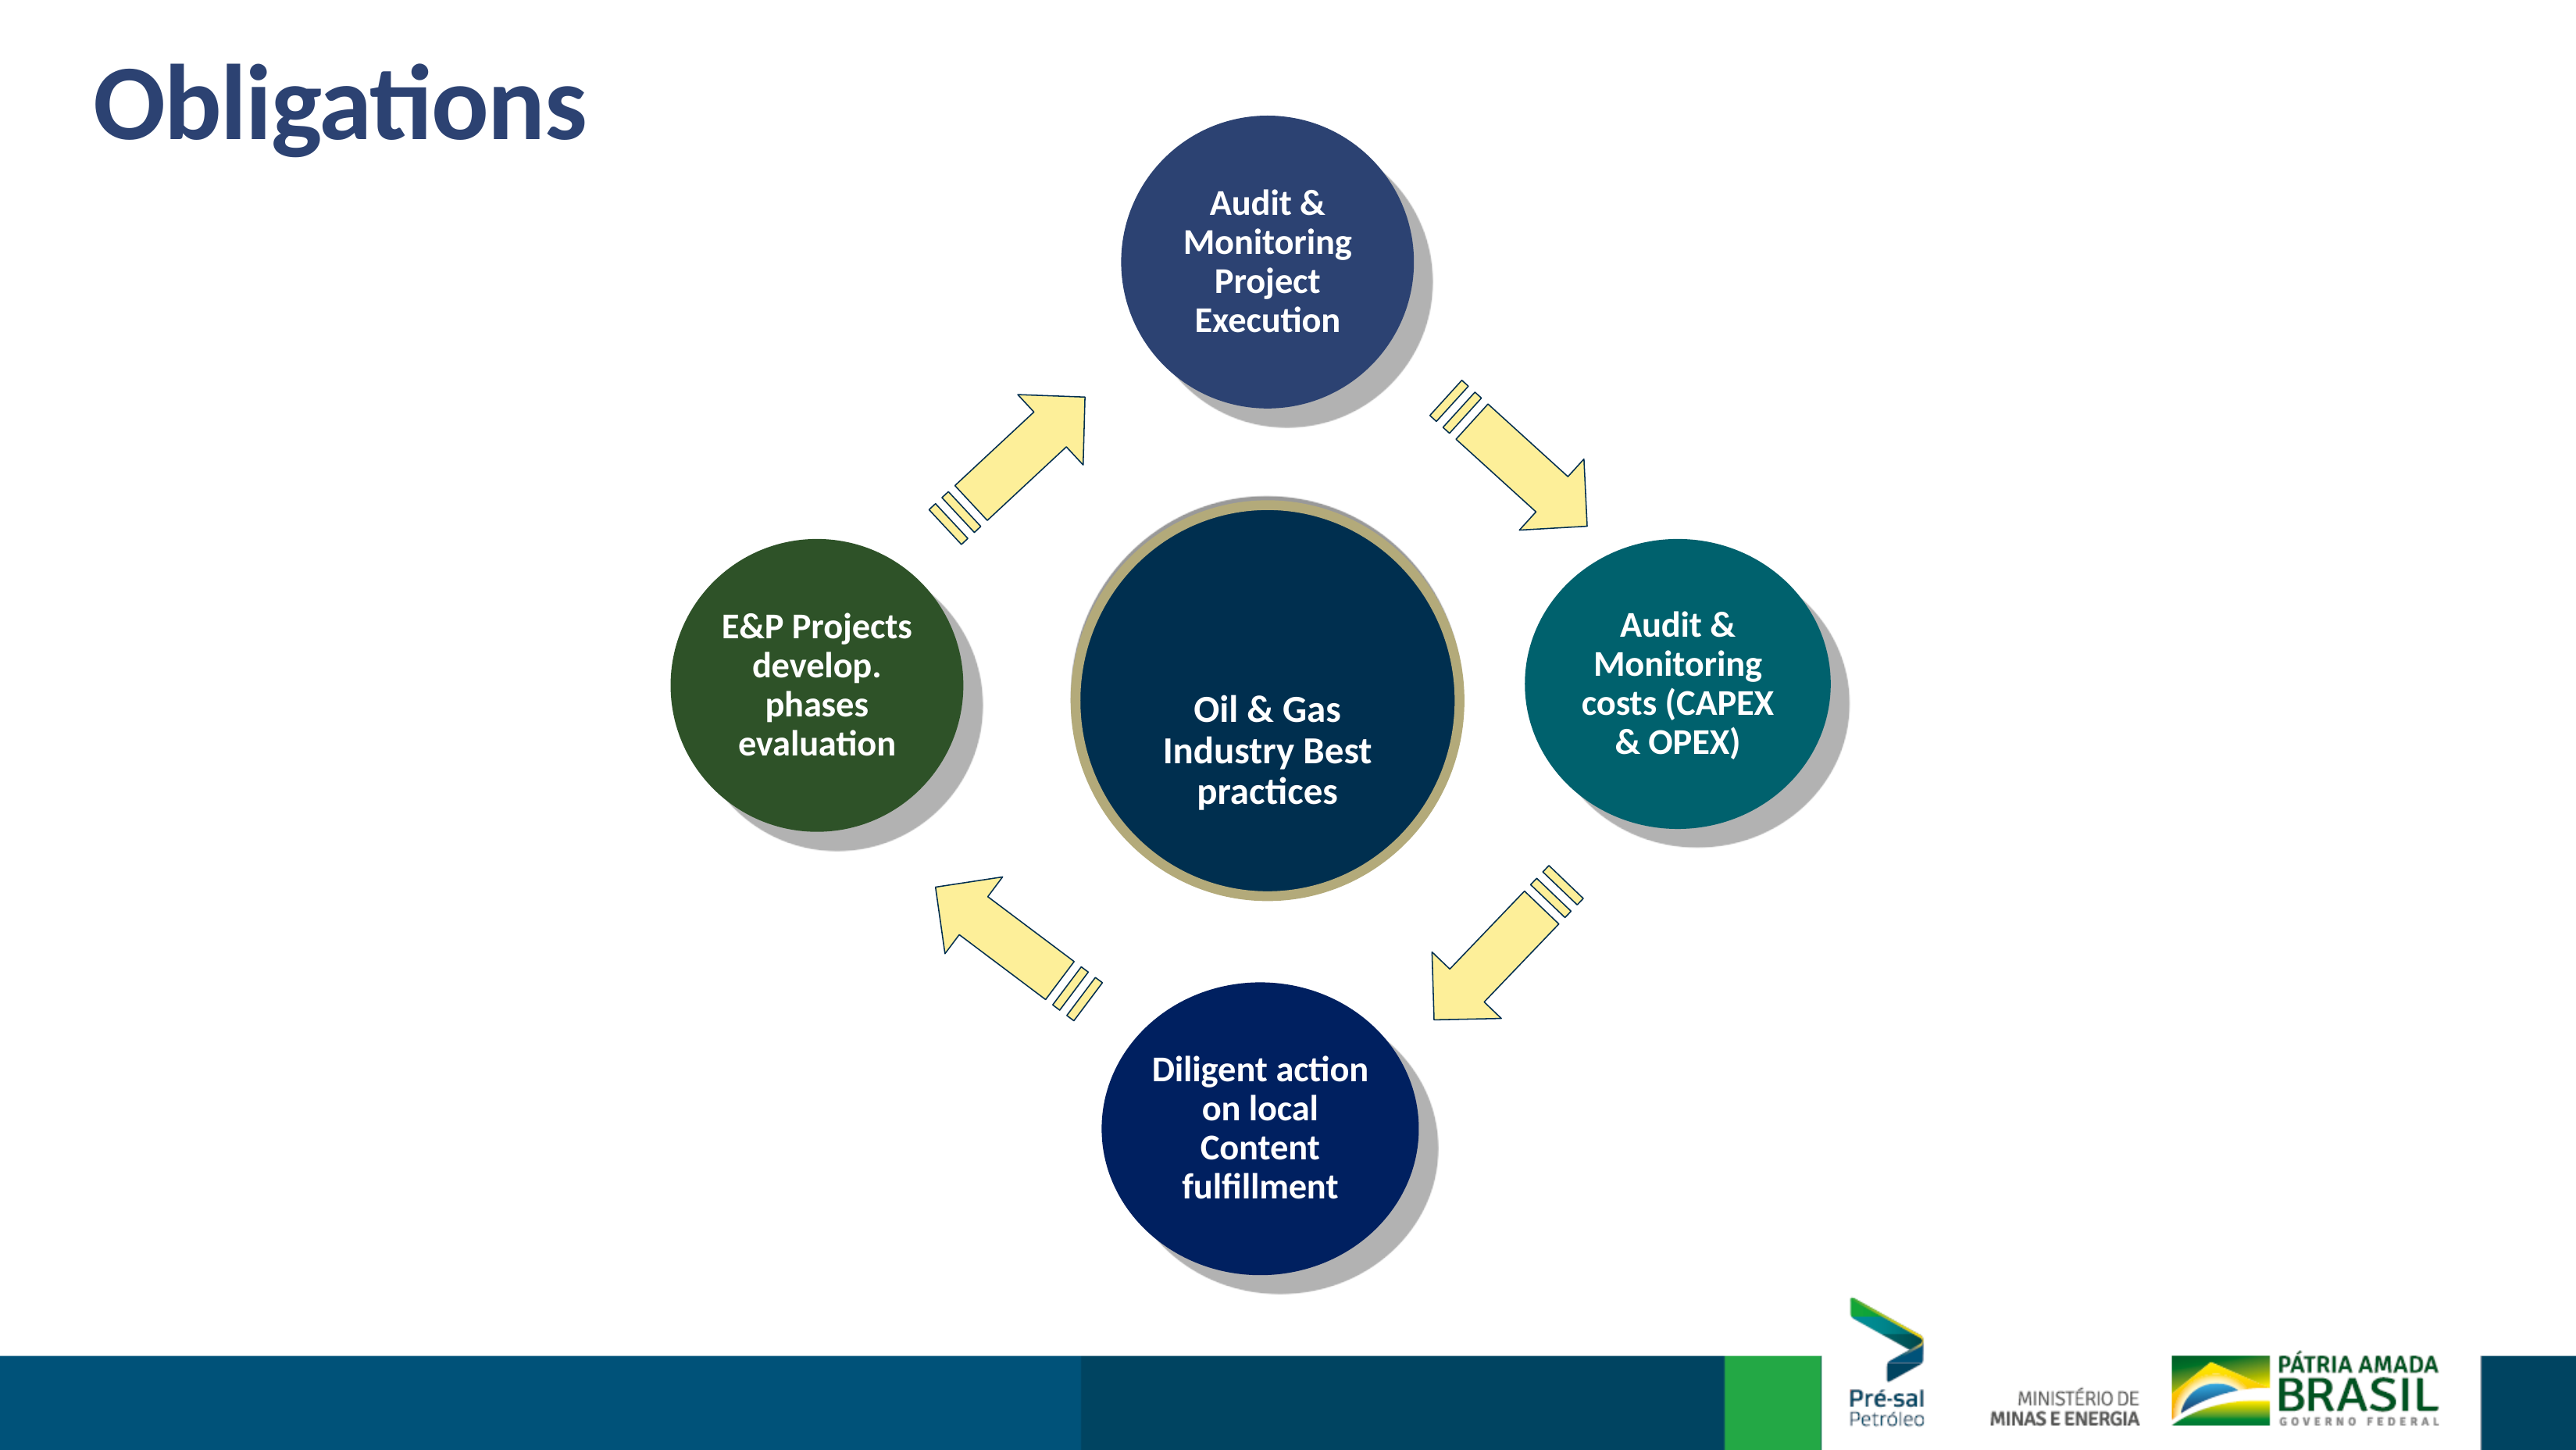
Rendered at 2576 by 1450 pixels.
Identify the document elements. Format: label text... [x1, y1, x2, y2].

text_box [935, 877, 1075, 1000]
text_box Audit & Monitoring Project Execution [1121, 173, 1415, 409]
text_box [1432, 891, 1559, 1020]
text_box Oil & Gas Industry Best practices [1075, 505, 1460, 897]
text_box E&P Projects develop. phases evaluation [670, 538, 964, 832]
text_box [1543, 865, 1584, 905]
text_box [1066, 977, 1103, 1021]
text_box [1456, 404, 1588, 530]
text_box [954, 395, 1086, 521]
text_box [1443, 391, 1482, 434]
text_box [929, 503, 969, 545]
text_box [1052, 966, 1089, 1011]
text_box [941, 491, 981, 533]
text_box [1530, 878, 1572, 918]
text_box [1429, 380, 1468, 422]
text_box Obligations [70, 20, 1961, 173]
text_box Audit & Monitoring costs (CAPEX & OPEX) [1525, 538, 1831, 830]
text_box Diligent action on local Content fulfillment [1101, 982, 1419, 1276]
